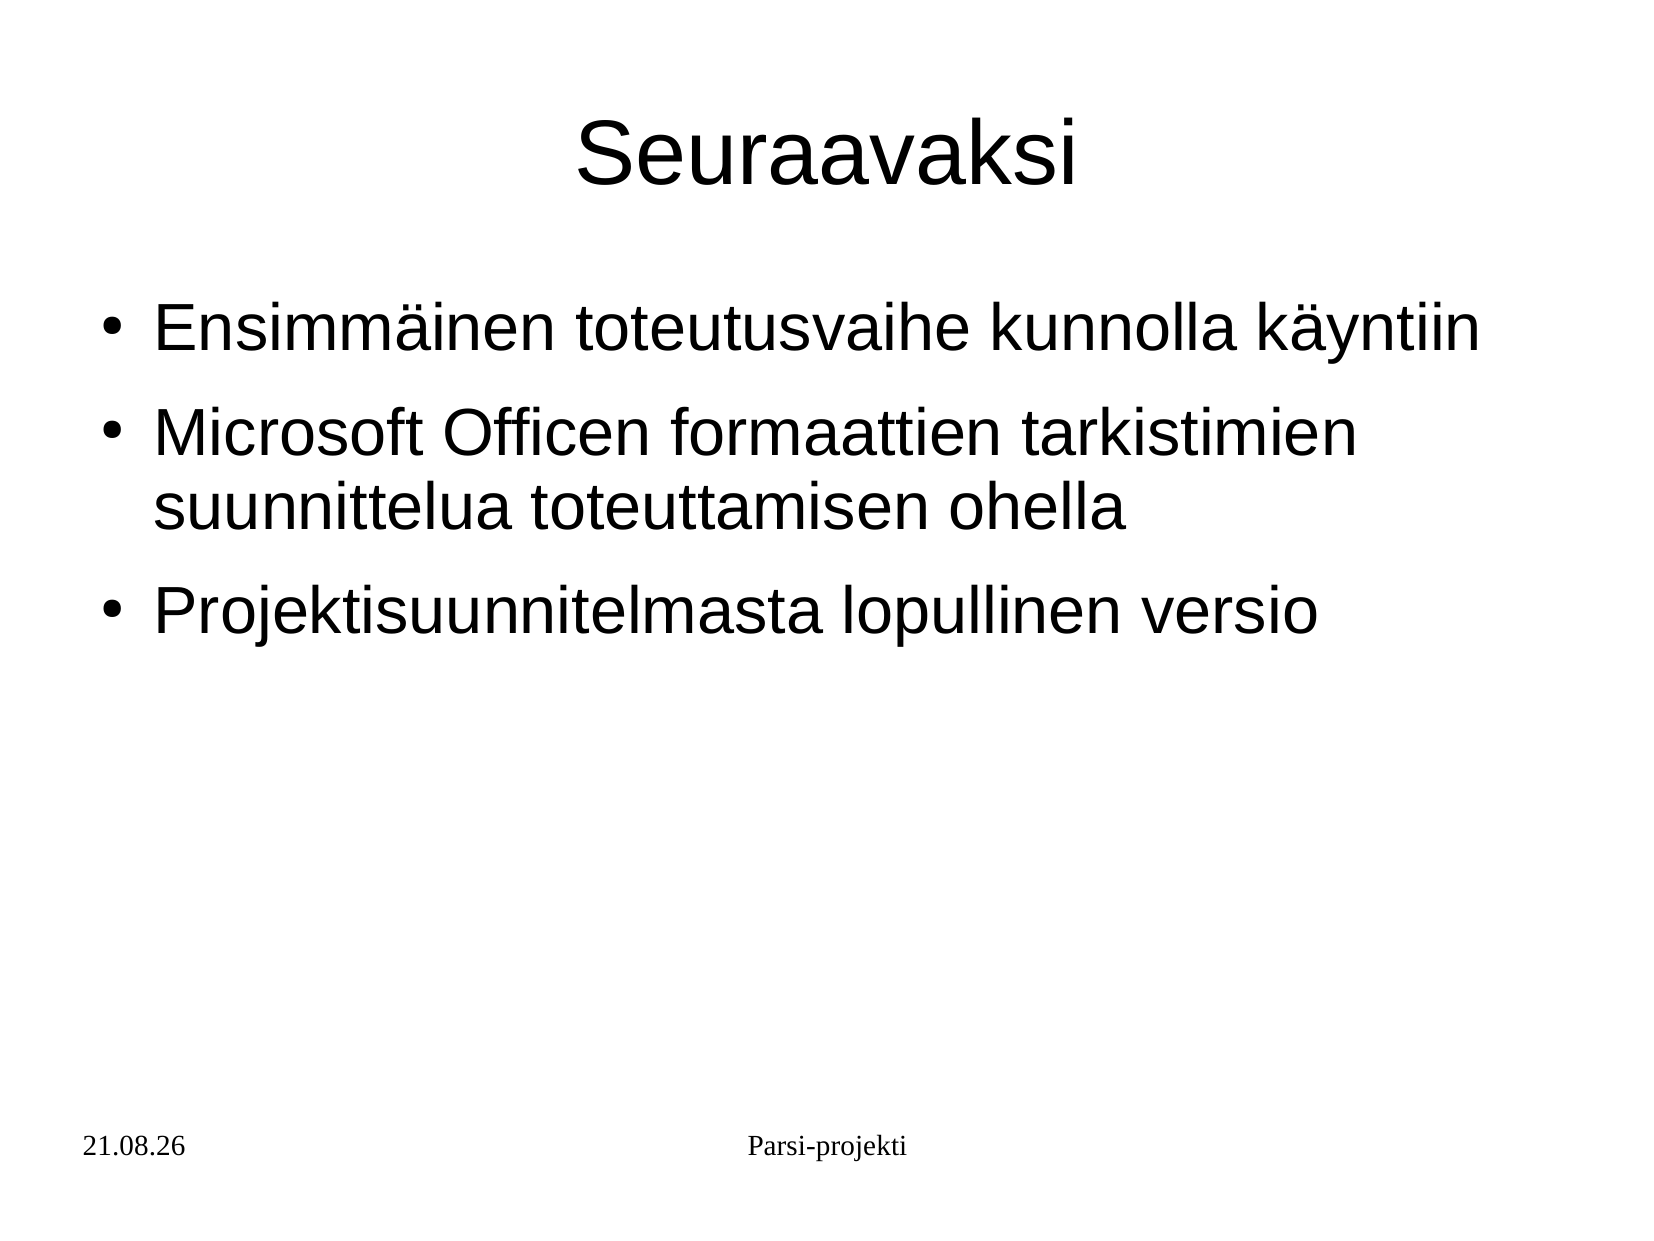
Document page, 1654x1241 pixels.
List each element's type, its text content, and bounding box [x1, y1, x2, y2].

title Seuraavaksi [82, 49, 1571, 257]
list Ensimmäinen toteutusvaihe kunnolla käyntiin Microsoft Officen formaattien tarkistimien suunnittelua toteuttamisen ohella Projektisuunnitelmasta lopullinen versio [82, 290, 1571, 1109]
